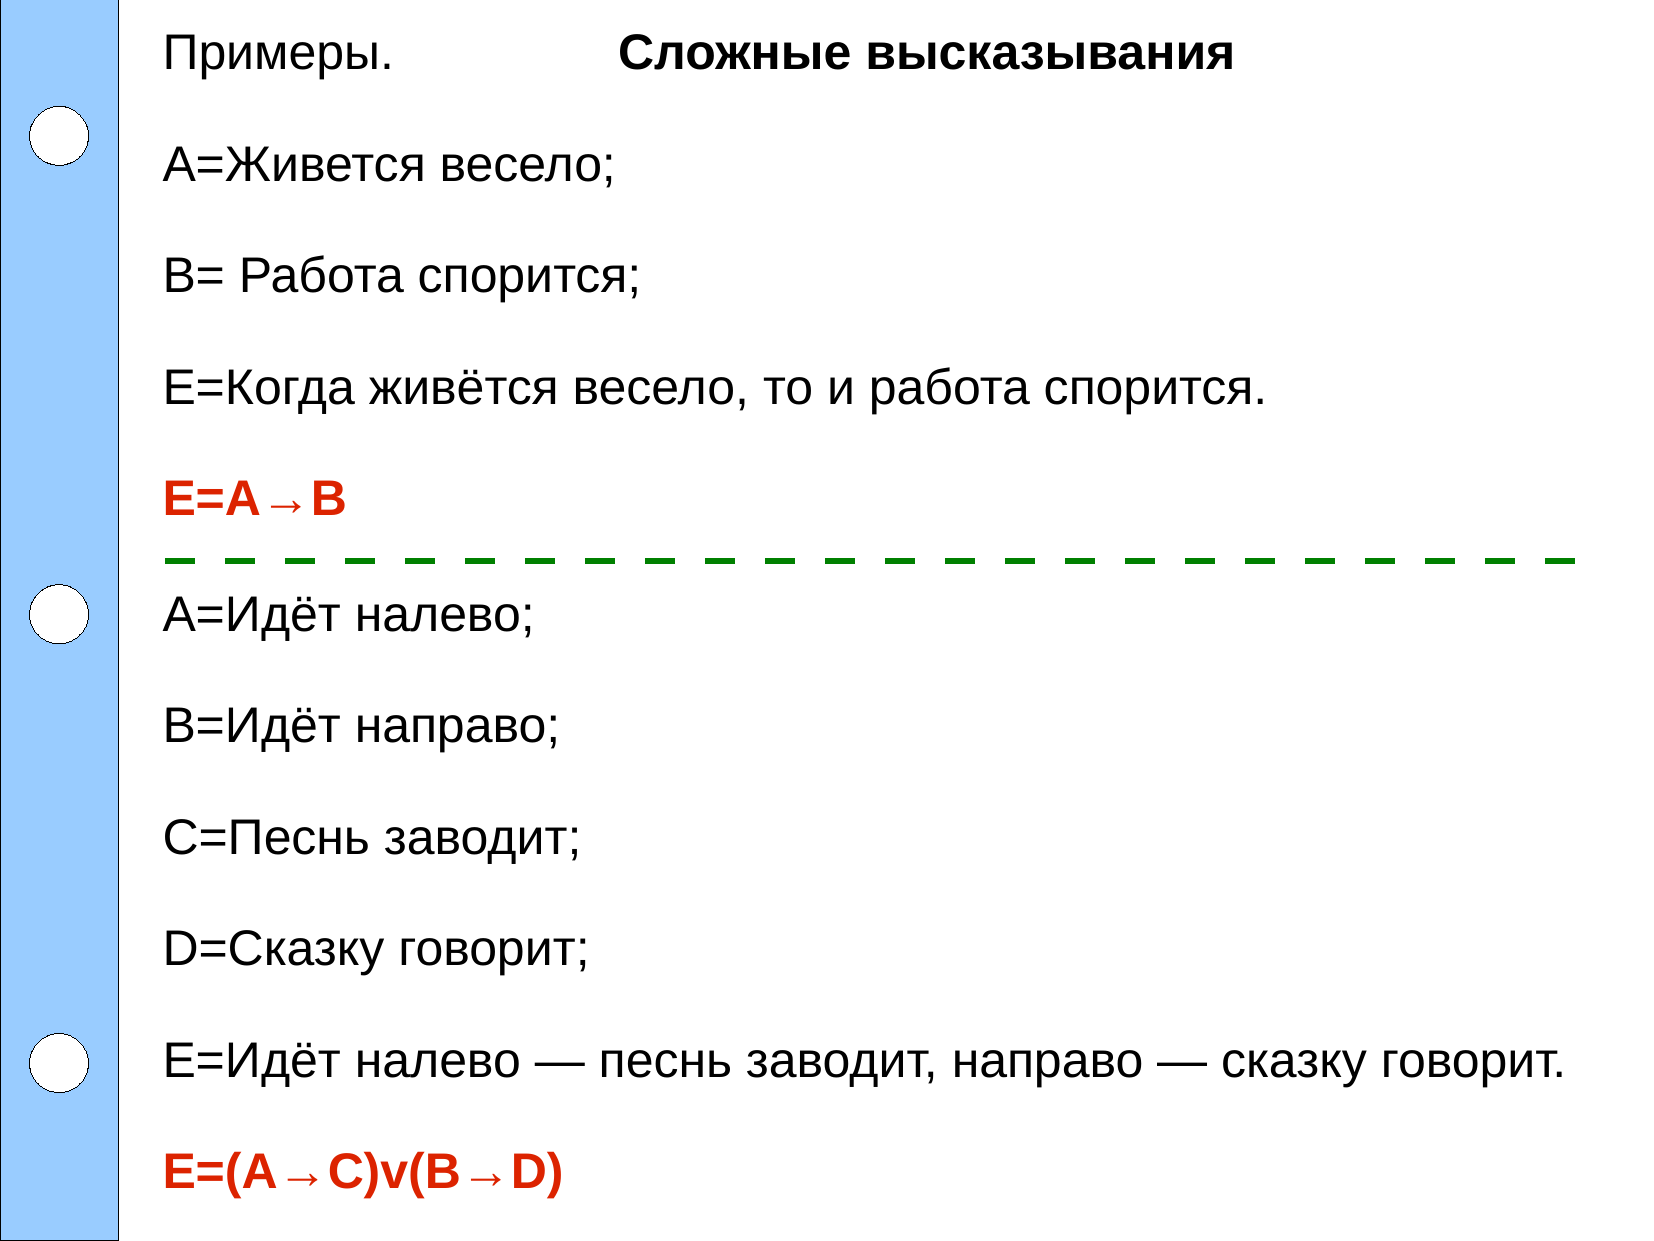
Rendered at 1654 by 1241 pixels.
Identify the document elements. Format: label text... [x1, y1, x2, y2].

text_box Примеры. Сложные высказывания А=Живется весело; В= Работа спорится; Е=Когда живётся весело, то и работа спорится. Е=А→В [147, 17, 1418, 537]
text_box А=Идёт налево; В=Идёт направо; С=Песнь заводит; D=Сказку говорит; Е=Идёт налево — песнь заводит, направо — сказку говорит. Е=(А→С)v(B→D) [147, 578, 1625, 1209]
text_box [0, 0, 119, 1241]
